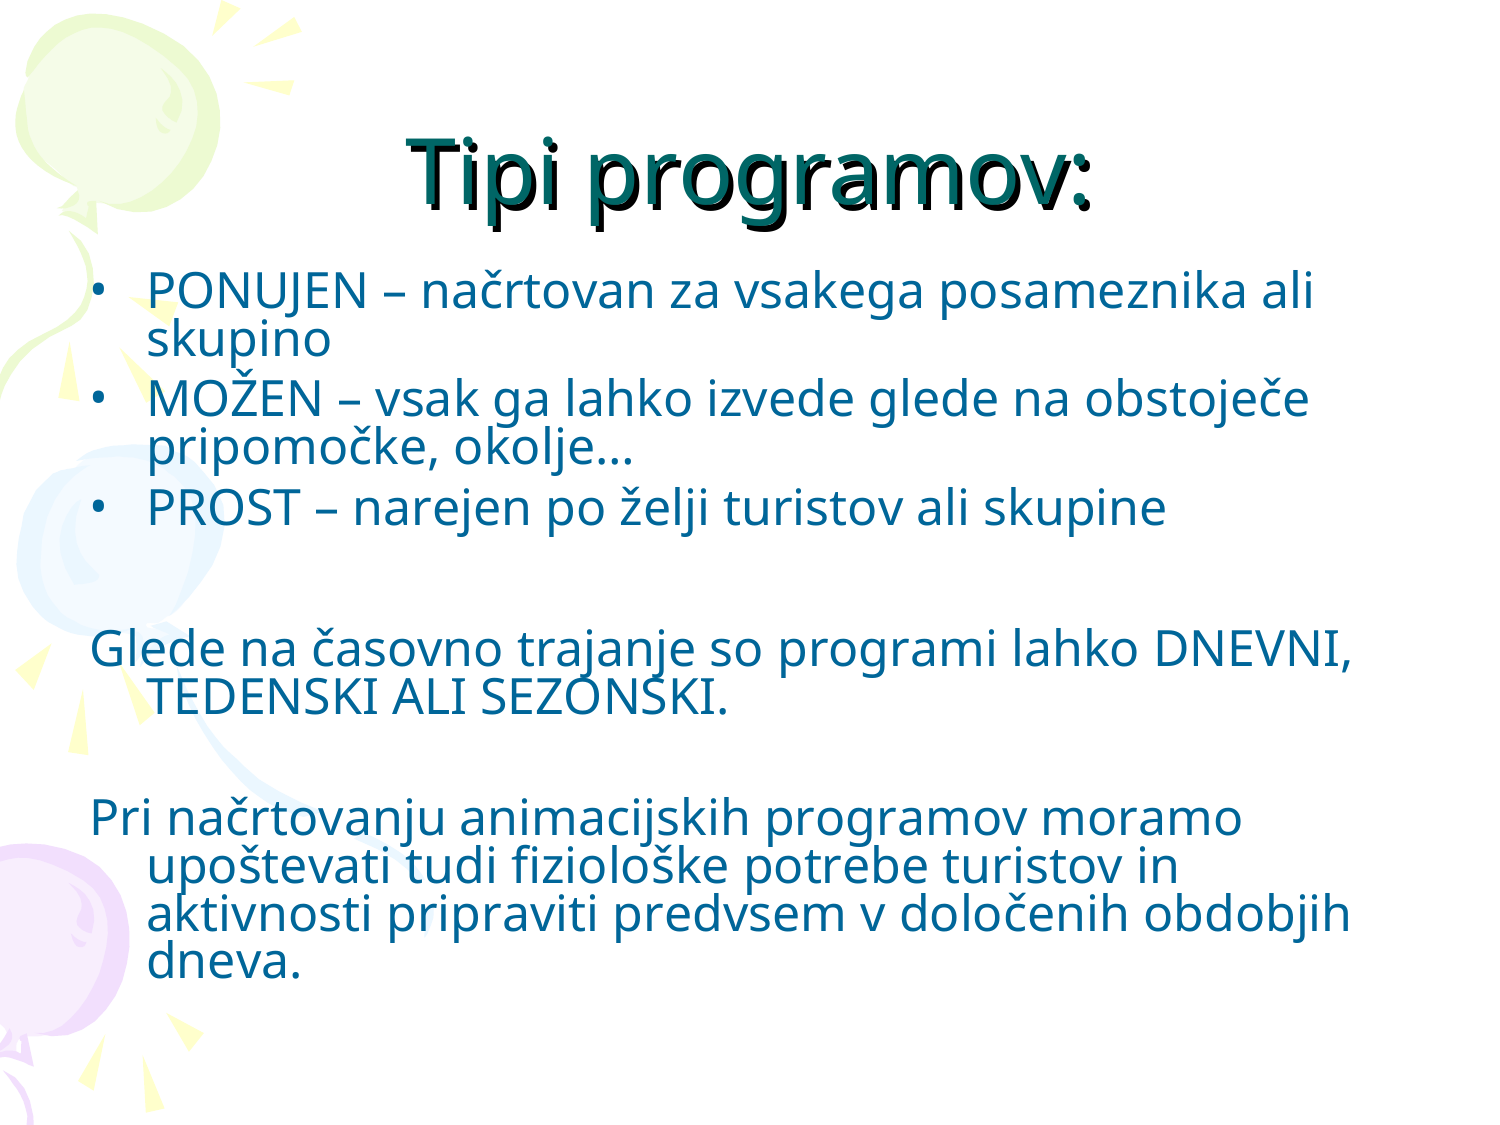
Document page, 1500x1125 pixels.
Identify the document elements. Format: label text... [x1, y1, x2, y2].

title Tipi programov: [72, 16, 1426, 233]
list PONUJEN – načrtovan za vsakega posameznika ali skupino MOŽEN – vsak ga lahko izvede glede na obstoječe pripomočke, okolje… PROST – narejen po želji turistov ali skupine Glede na časovno trajanje so programi lahko DNEVNI, TEDENSKI ALI SEZONSKI. Pri načrtovanju animacijskih programov moramo upoštevati tudi fiziološke potrebe turistov in aktivnosti pripraviti predvsem v določenih obdobjih dneva. [75, 262, 1426, 994]
